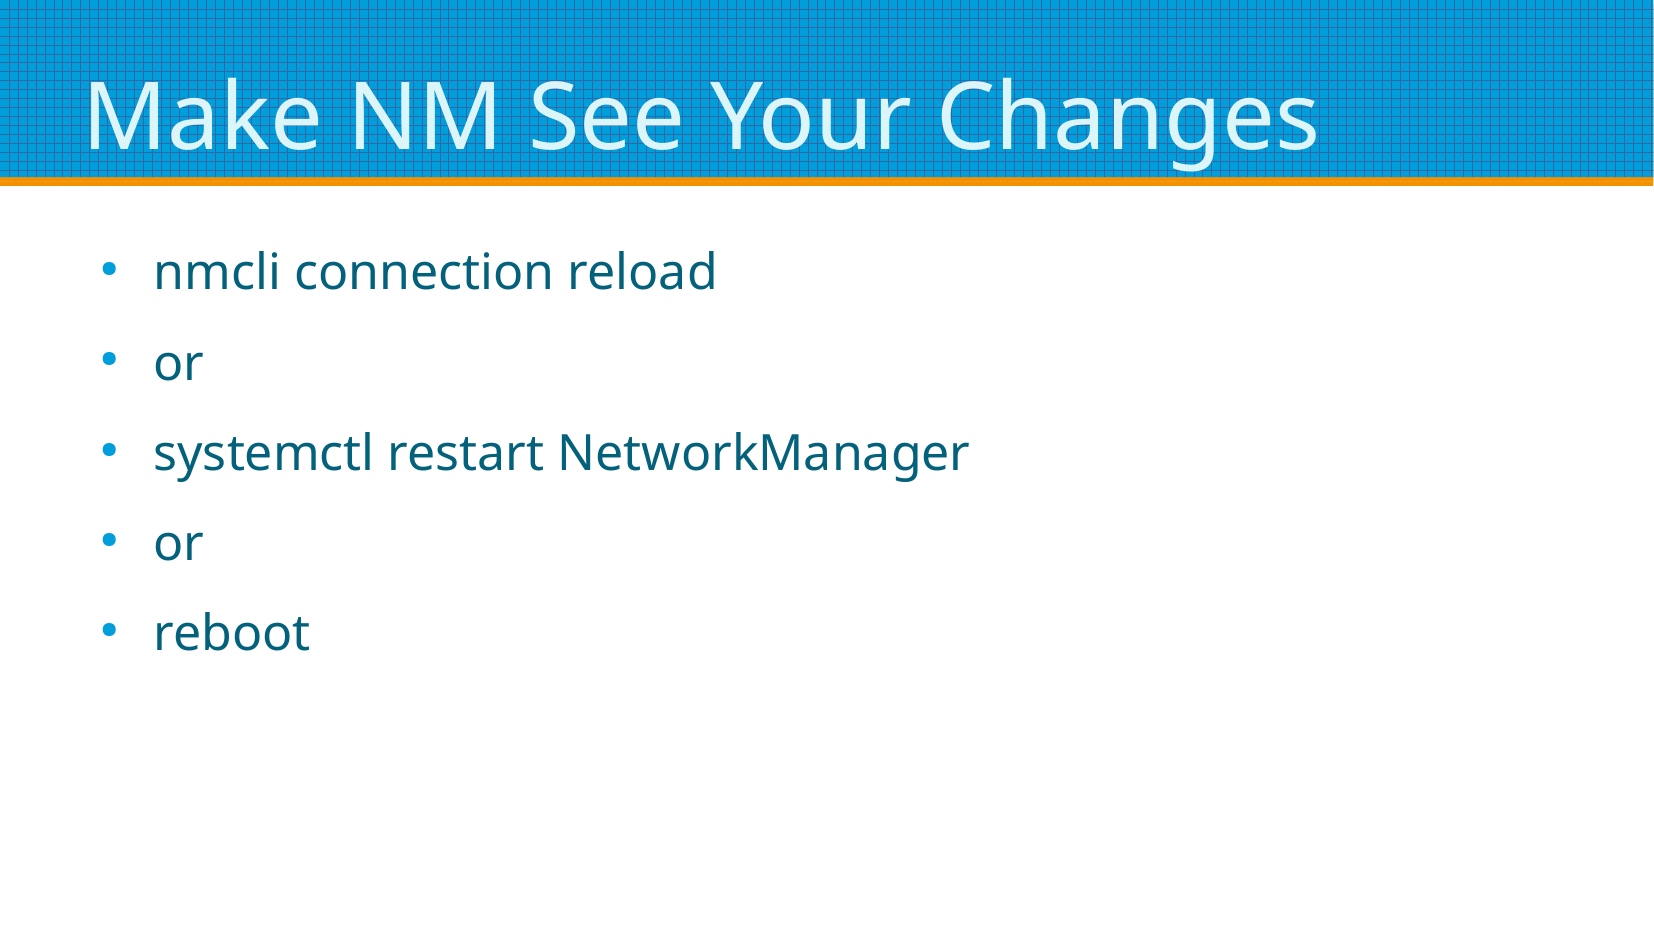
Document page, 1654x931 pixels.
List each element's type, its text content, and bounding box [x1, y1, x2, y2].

title Make NM See Your Changes [82, 14, 1571, 178]
text_box [82, 236, 1571, 813]
